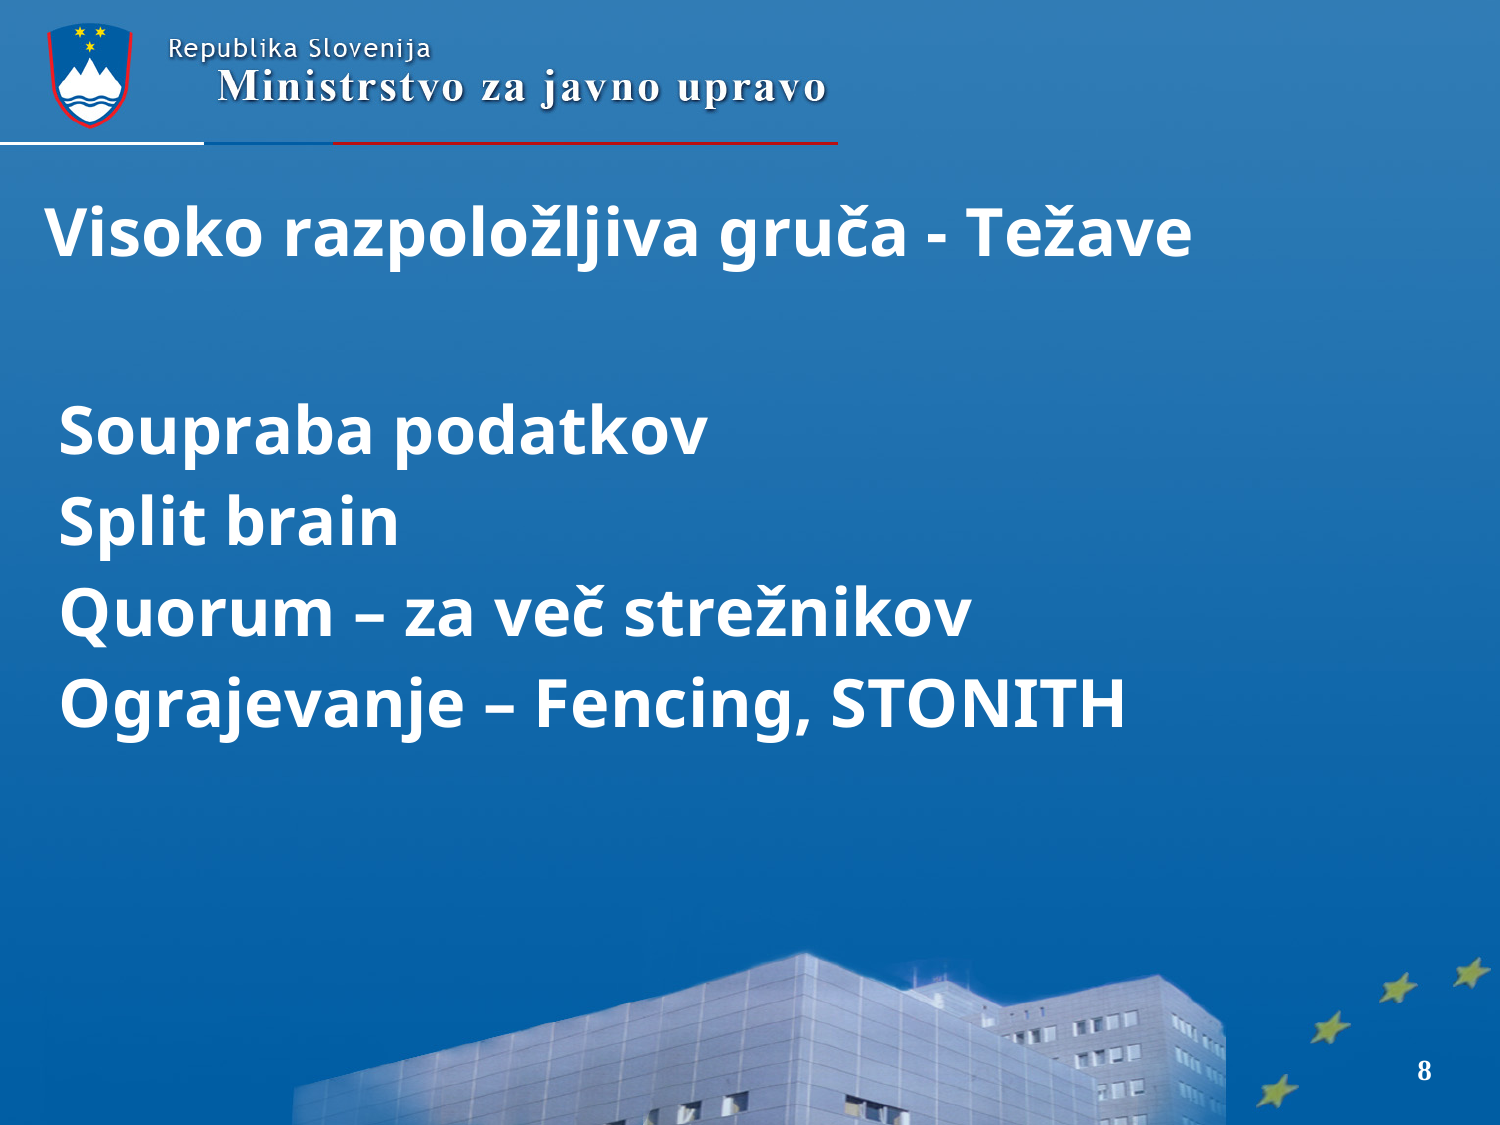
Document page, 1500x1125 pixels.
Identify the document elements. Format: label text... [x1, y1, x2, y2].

text_box Soupraba podatkov Split brain Quorum – za več strežnikov Ograjevanje – Fencing, STONITH [59, 378, 1418, 753]
title Visoko razpoložljiva gruča - Težave [29, 177, 1453, 296]
picture [0, 0, 1500, 1125]
